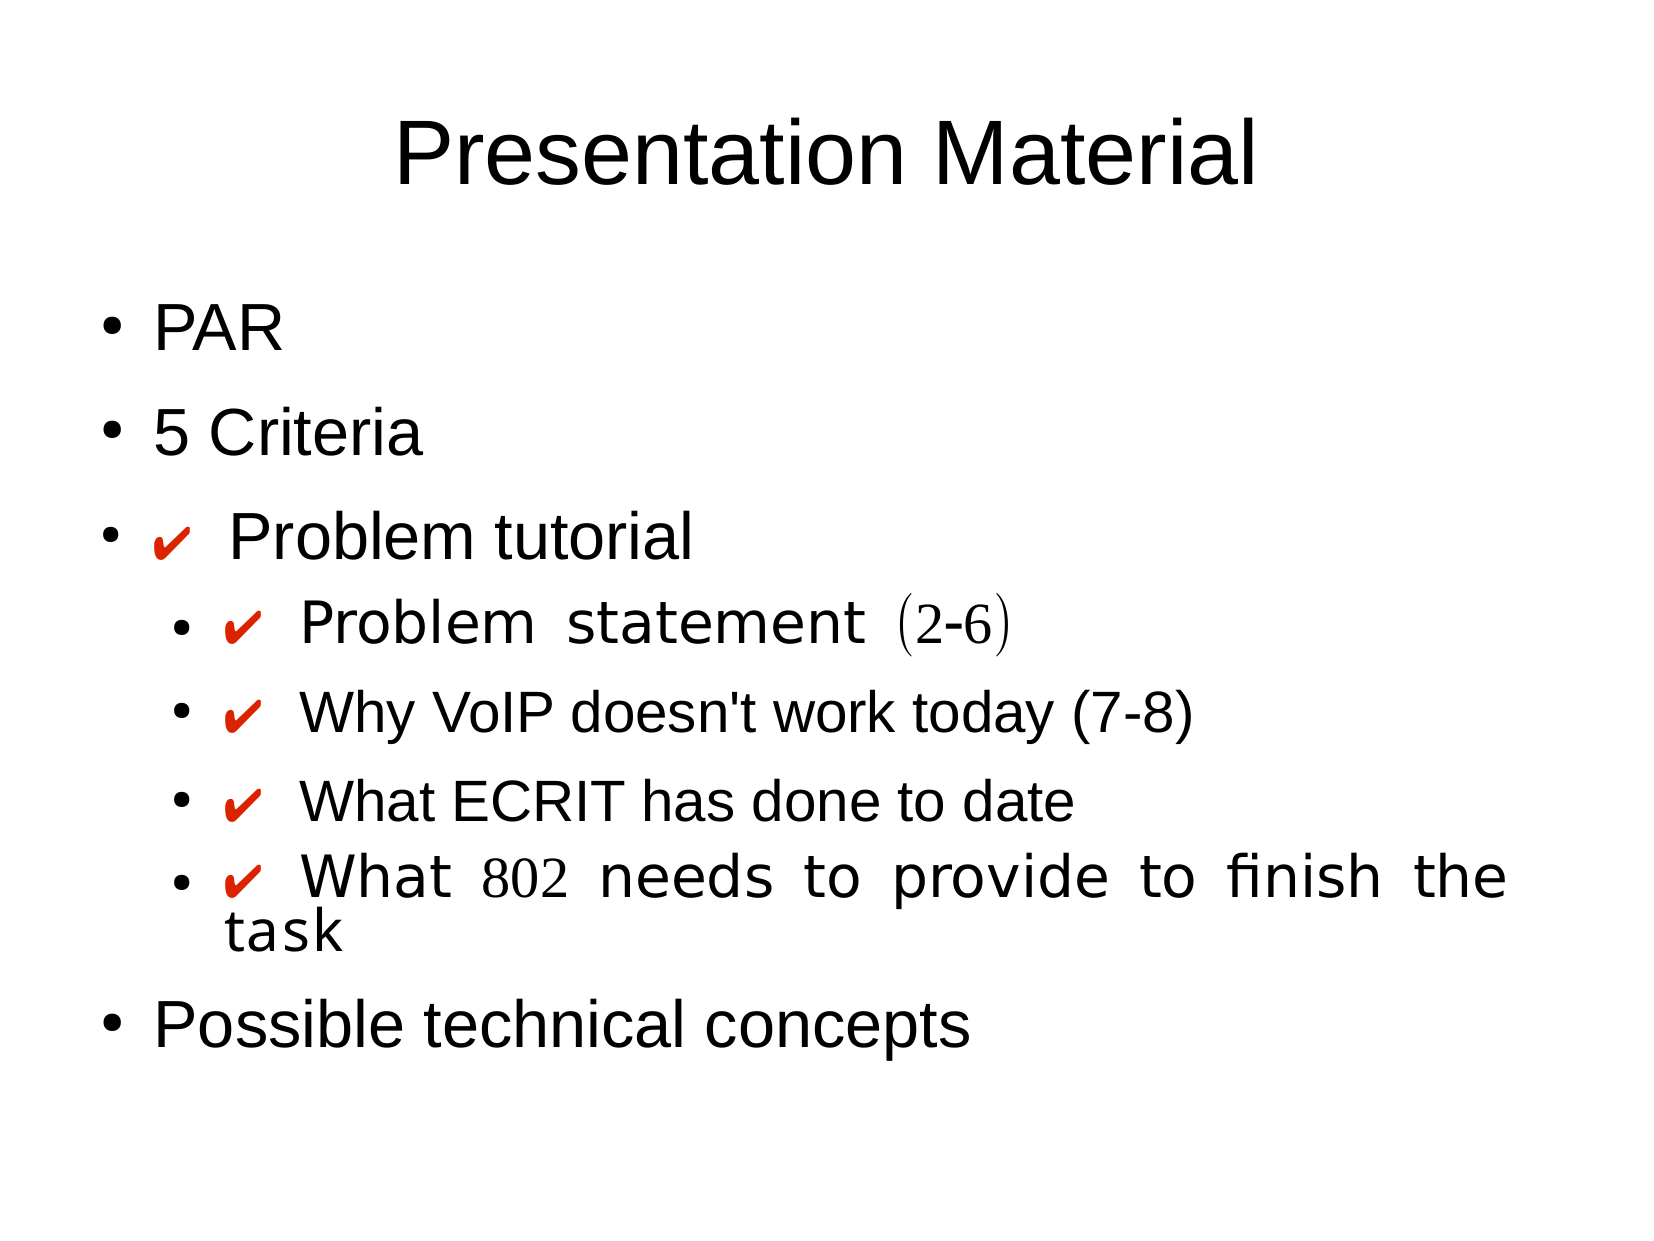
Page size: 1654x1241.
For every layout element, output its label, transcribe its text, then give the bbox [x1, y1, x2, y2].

list PAR 5 Criteria ✔ Problem tutorial ✔ Problem statement (2-6) ✔ Why VoIP doesn't work today (7-8) ✔ What ECRIT has done to date ✔ What 802 needs to provide to finish the task Possible technical concepts [82, 290, 1571, 1197]
title Presentation Material [82, 56, 1571, 250]
